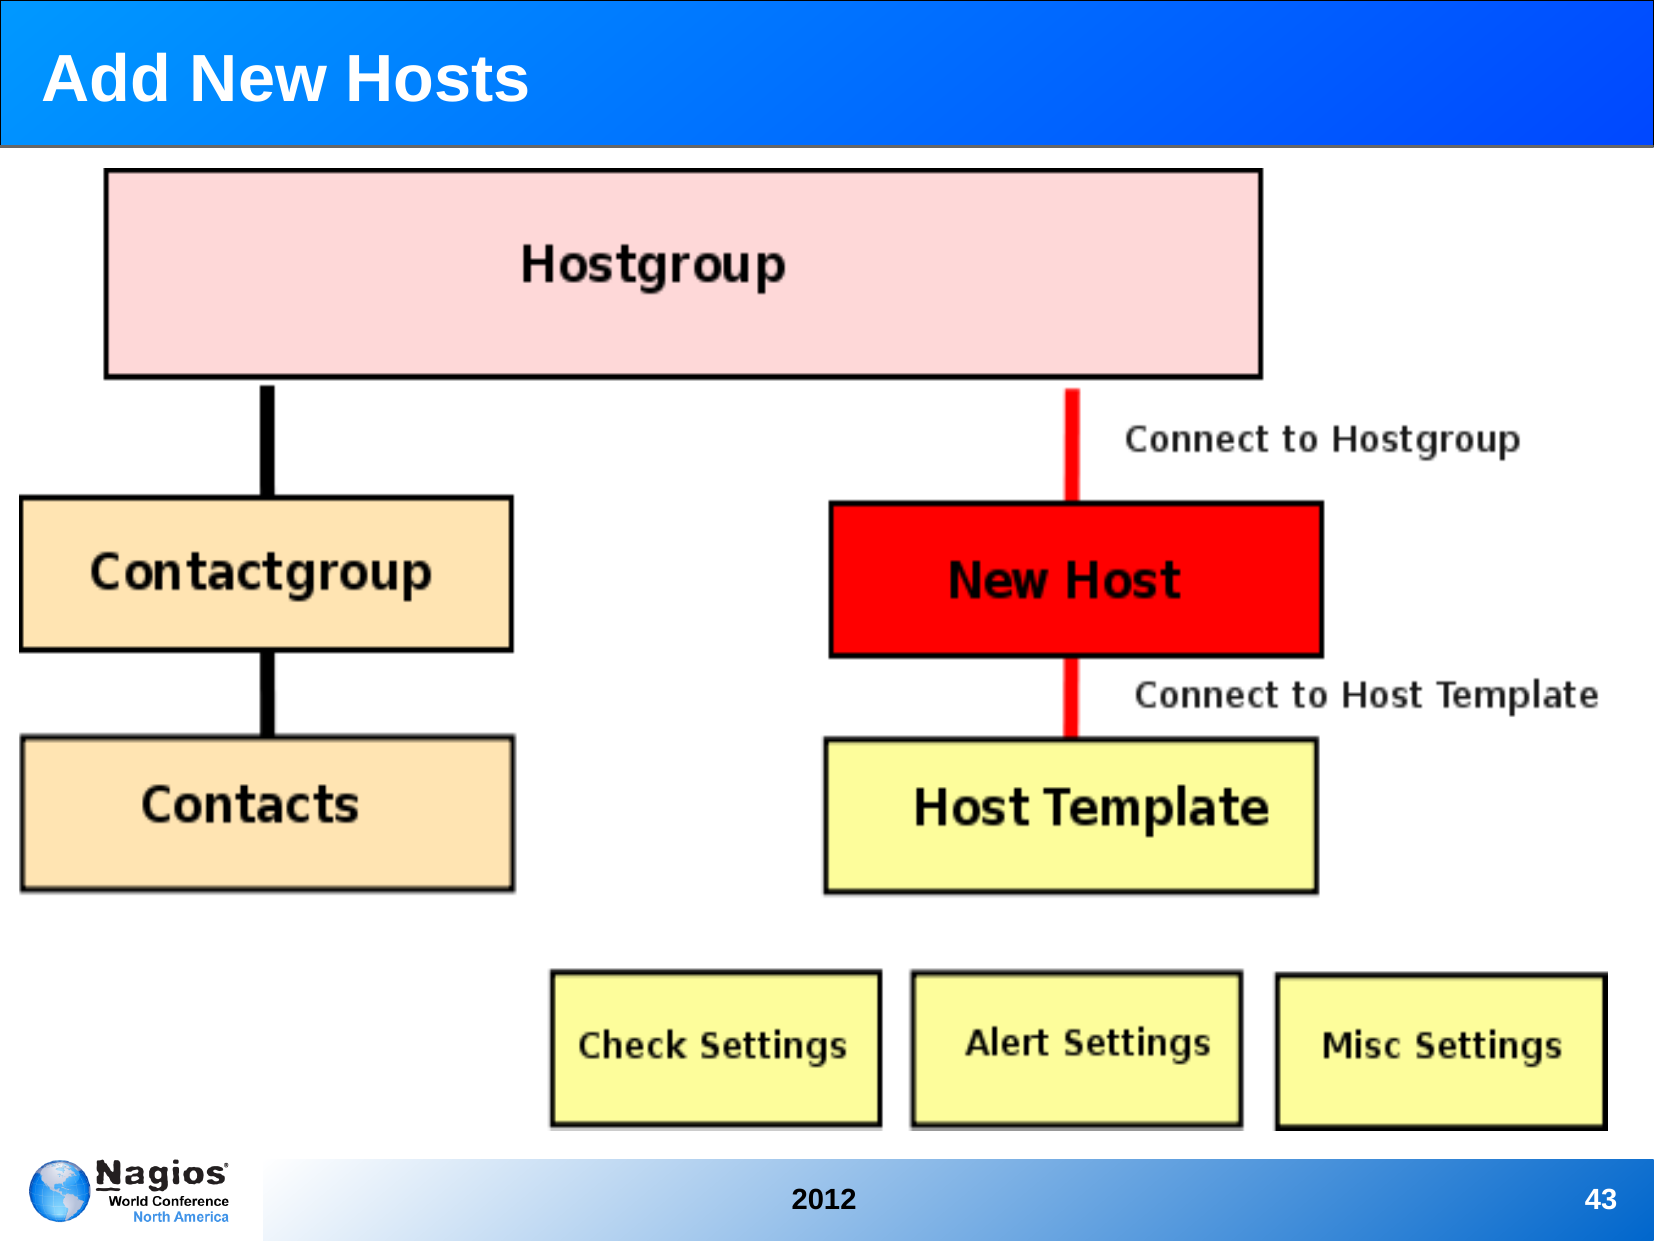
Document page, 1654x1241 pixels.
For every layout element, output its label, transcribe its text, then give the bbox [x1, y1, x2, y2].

picture [29, 1159, 229, 1235]
picture [19, 168, 1608, 1131]
title Add New Hosts [41, 36, 1248, 120]
